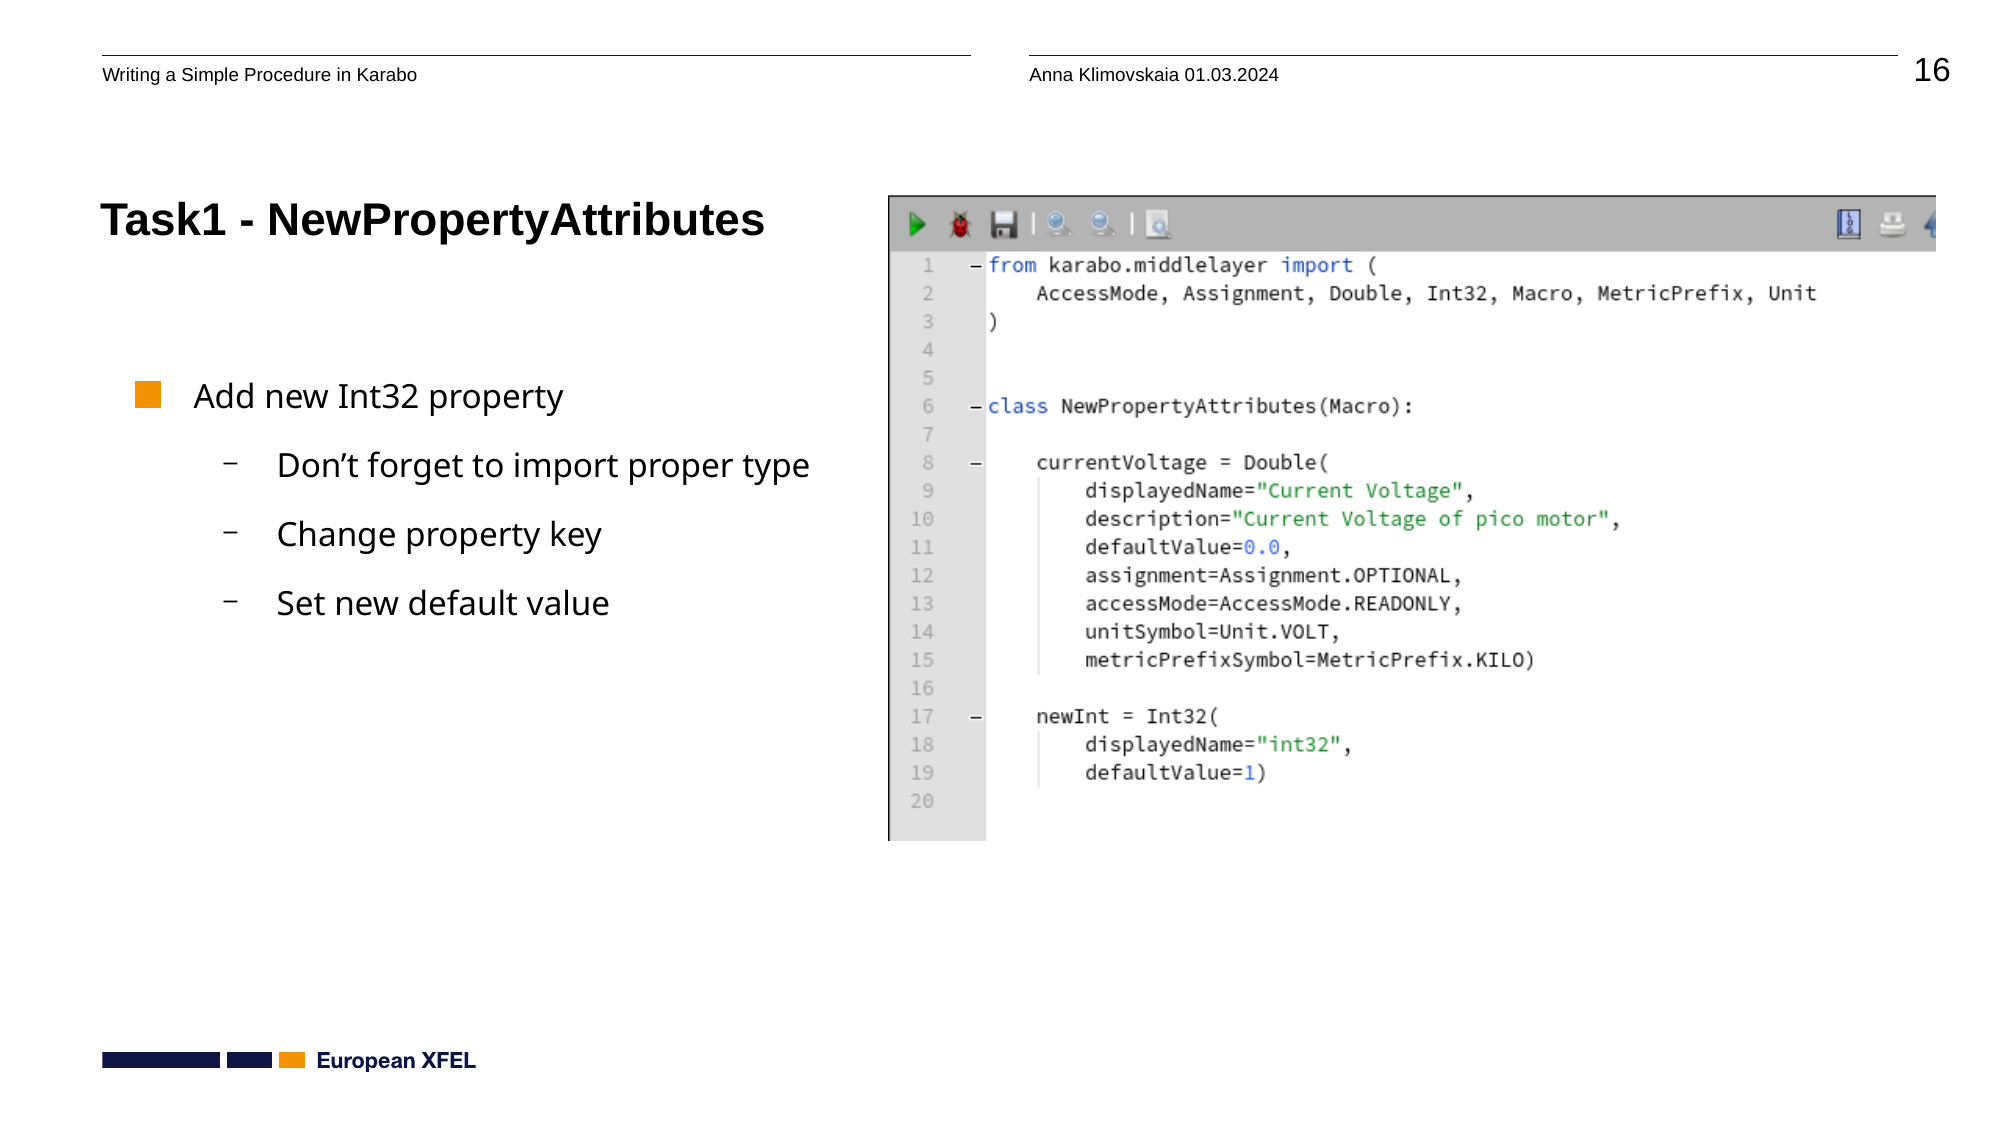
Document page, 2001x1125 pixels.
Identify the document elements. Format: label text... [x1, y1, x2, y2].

list Add new Int32 property Don’t forget to import proper type Change property key Set new default value [135, 303, 888, 795]
title Task1 - NewPropertyAttributes [100, 116, 1898, 245]
picture [888, 194, 1936, 841]
